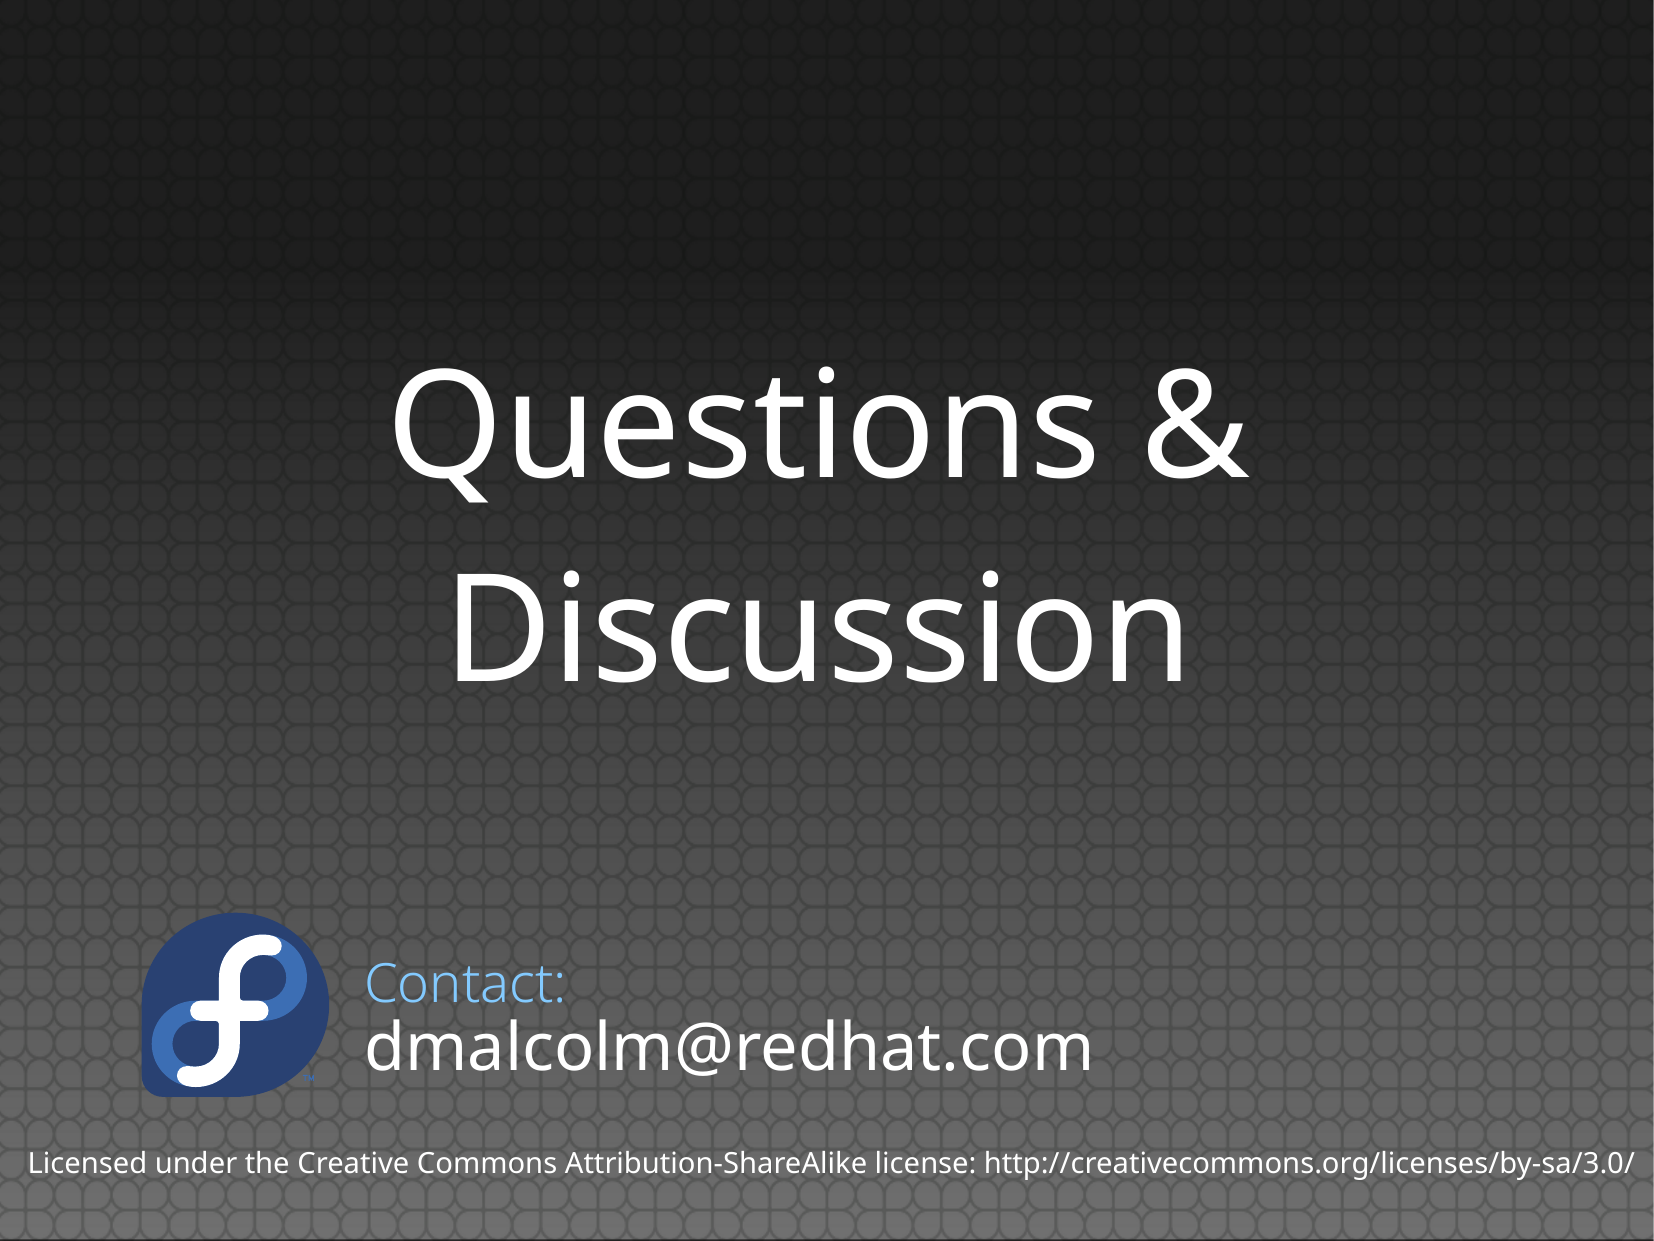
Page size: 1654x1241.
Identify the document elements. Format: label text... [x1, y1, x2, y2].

picture [0, 0, 1654, 1241]
text_box Contact: [349, 937, 703, 1013]
text_box Licensed under the Creative Commons Attribution-ShareAlike license: http://creativecommons.org/licenses/by-sa/3.0/ [45, 1135, 1619, 1219]
text_box dmalcolm@redhat.com [349, 992, 1455, 1082]
title Questions & Discussion [30, 353, 1606, 689]
